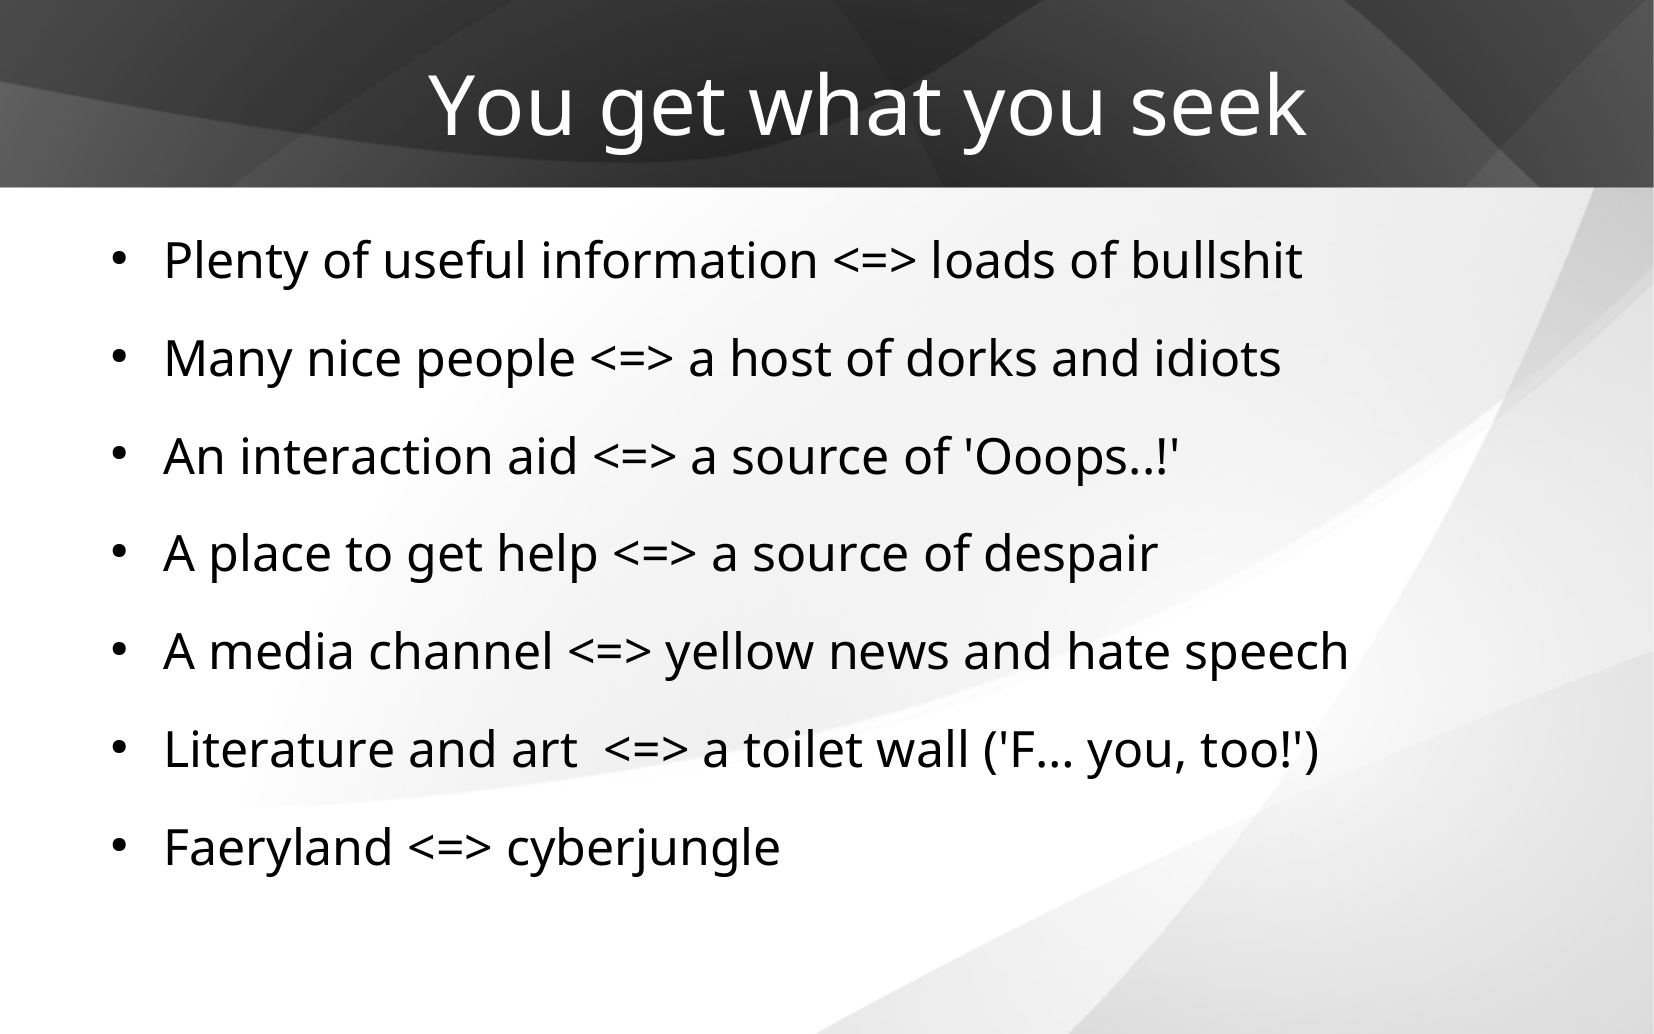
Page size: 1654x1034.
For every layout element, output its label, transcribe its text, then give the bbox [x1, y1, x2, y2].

list Plenty of useful information <=> loads of bullshit Many nice people <=> a host of dorks and idiots An interaction aid <=> a source of 'Ooops..!' A place to get help <=> a source of despair A media channel <=> yellow news and hate speech Literature and art <=> a toilet wall ('F… you, too!') Faeryland <=> cyberjungle [75, 225, 1613, 1013]
title You get what you seek [124, 0, 1613, 208]
picture [0, 0, 1654, 1034]
